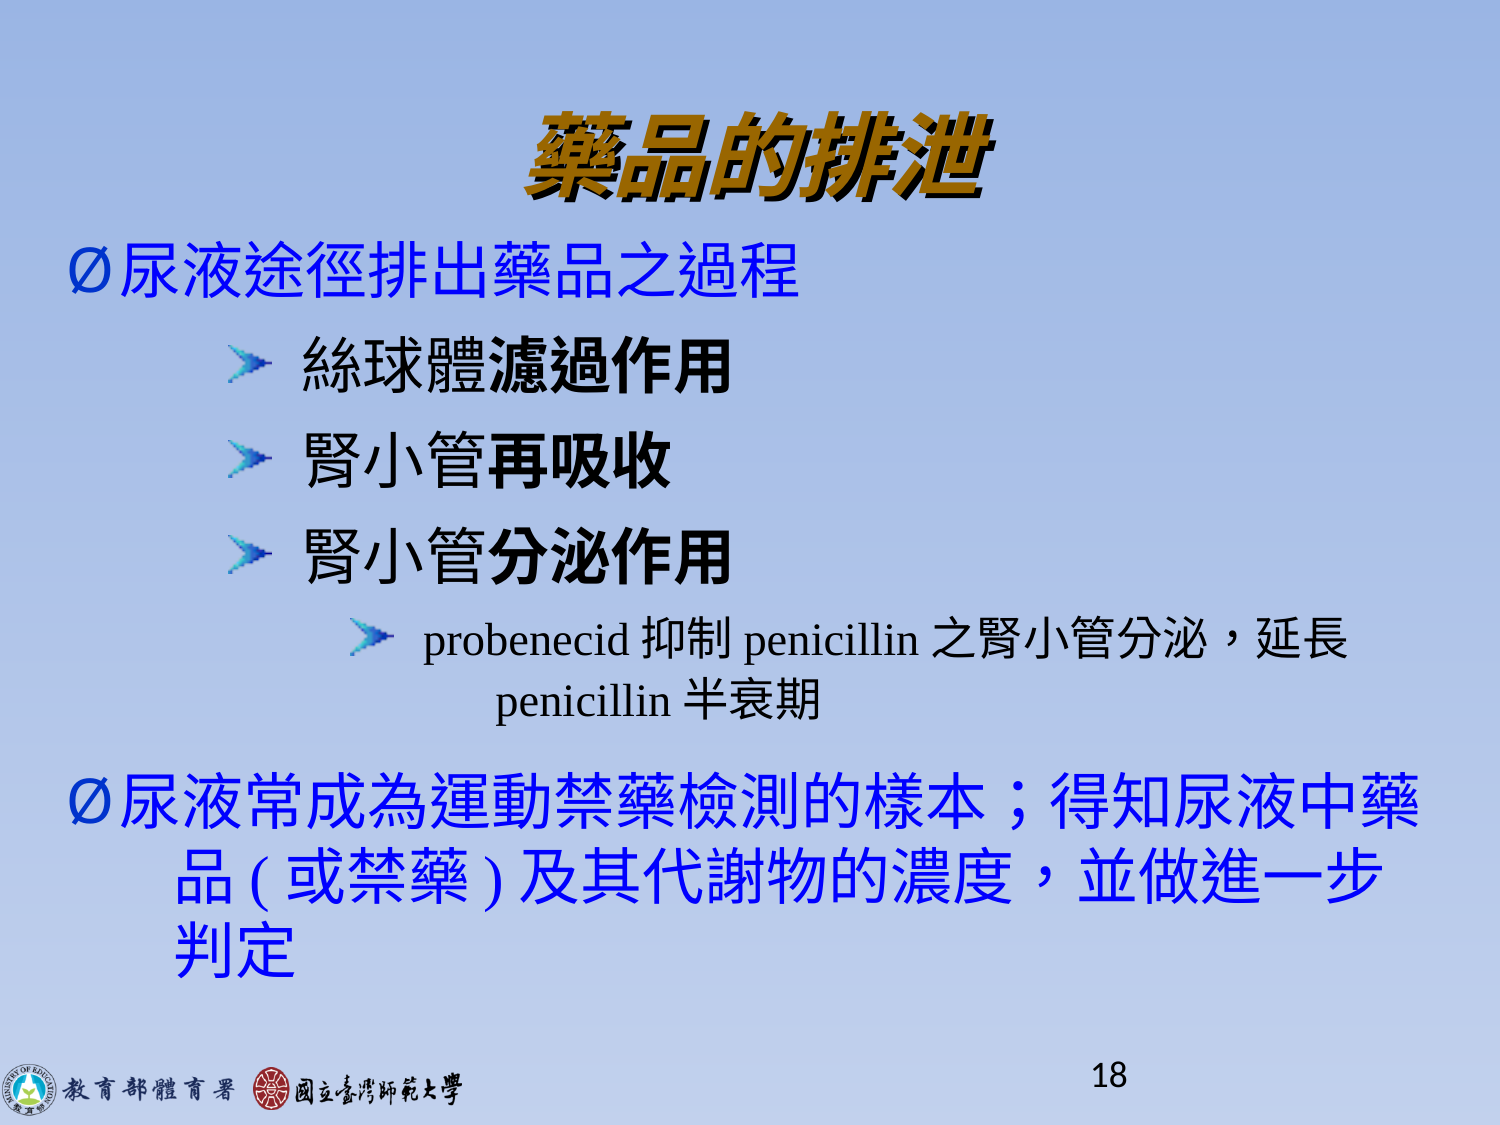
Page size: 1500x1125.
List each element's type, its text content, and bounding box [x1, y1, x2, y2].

title 藥品的排泄 [0, 90, 1500, 201]
text_box [1074, 1042, 1426, 1103]
list 尿液途徑排出藥品之過程 絲球體濾過作用 腎小管再吸收 腎小管分泌作用 probenecid抑制penicillin之腎小管分泌，延長penicillin半衰期 尿液常成為運動禁藥檢測的樣本；得知尿液中藥品(或禁藥)及其代謝物的濃度，並做進一步判定 [50, 223, 1457, 994]
